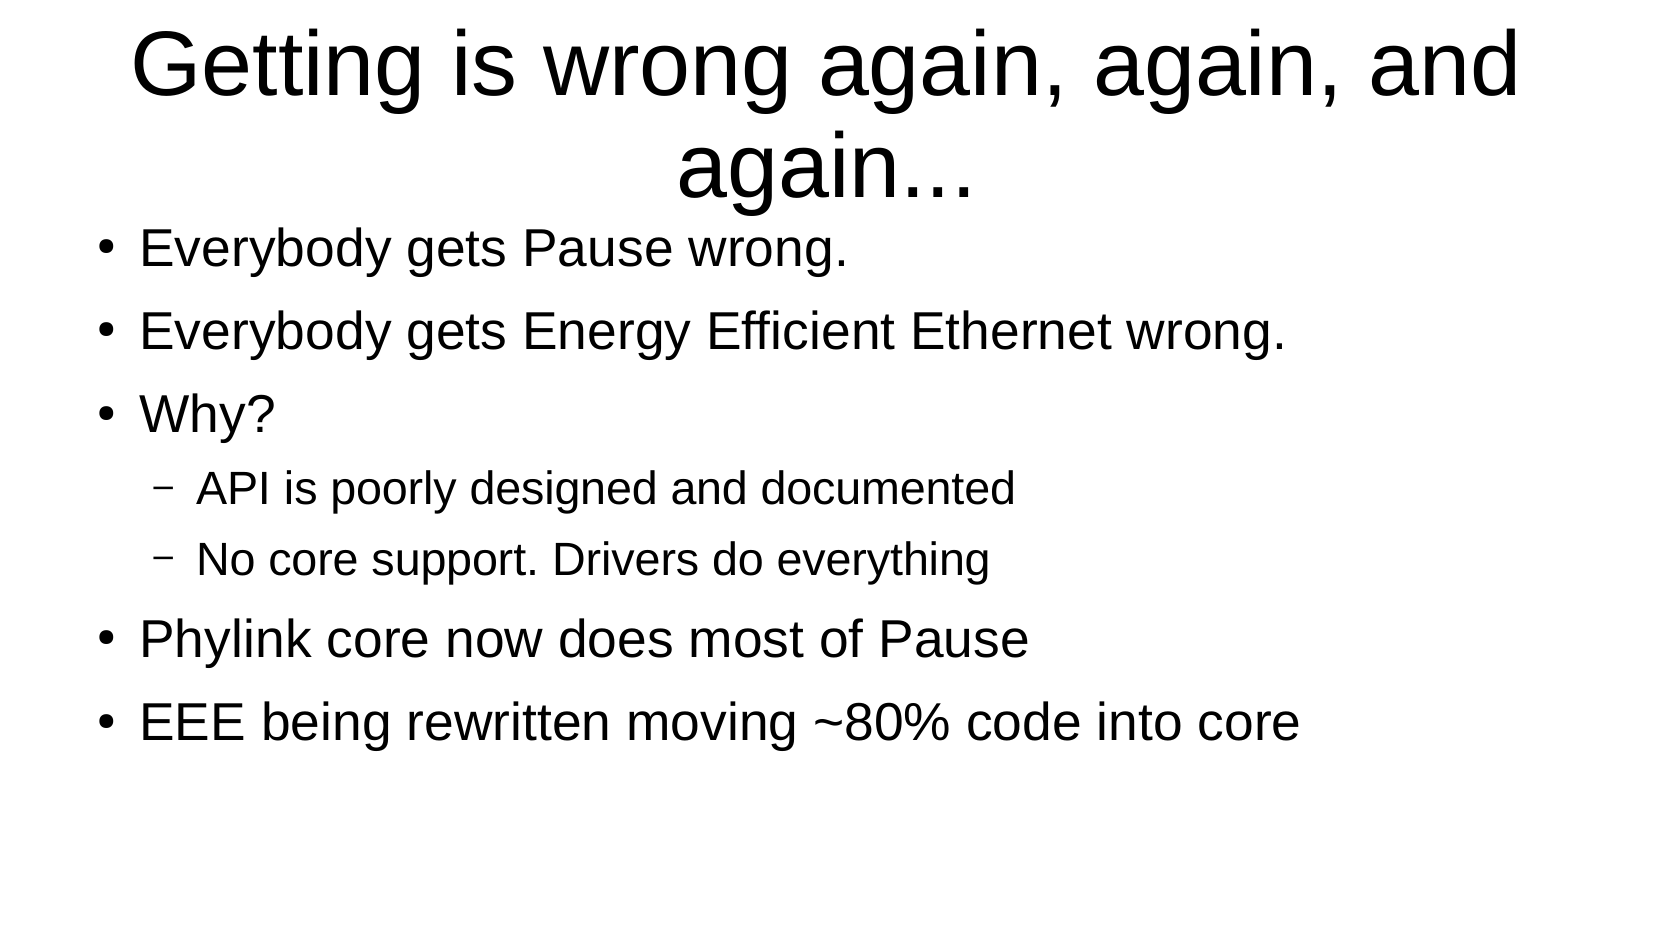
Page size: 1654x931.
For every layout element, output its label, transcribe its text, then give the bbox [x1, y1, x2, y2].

title Getting is wrong again, again, and again... [82, 12, 1571, 217]
list Everybody gets Pause wrong. Everybody gets Energy Efficient Ethernet wrong. Why? API is poorly designed and documented No core support. Drivers do everything Phylink core now does most of Pause EEE being rewritten moving ~80% code into core [82, 217, 1571, 758]
